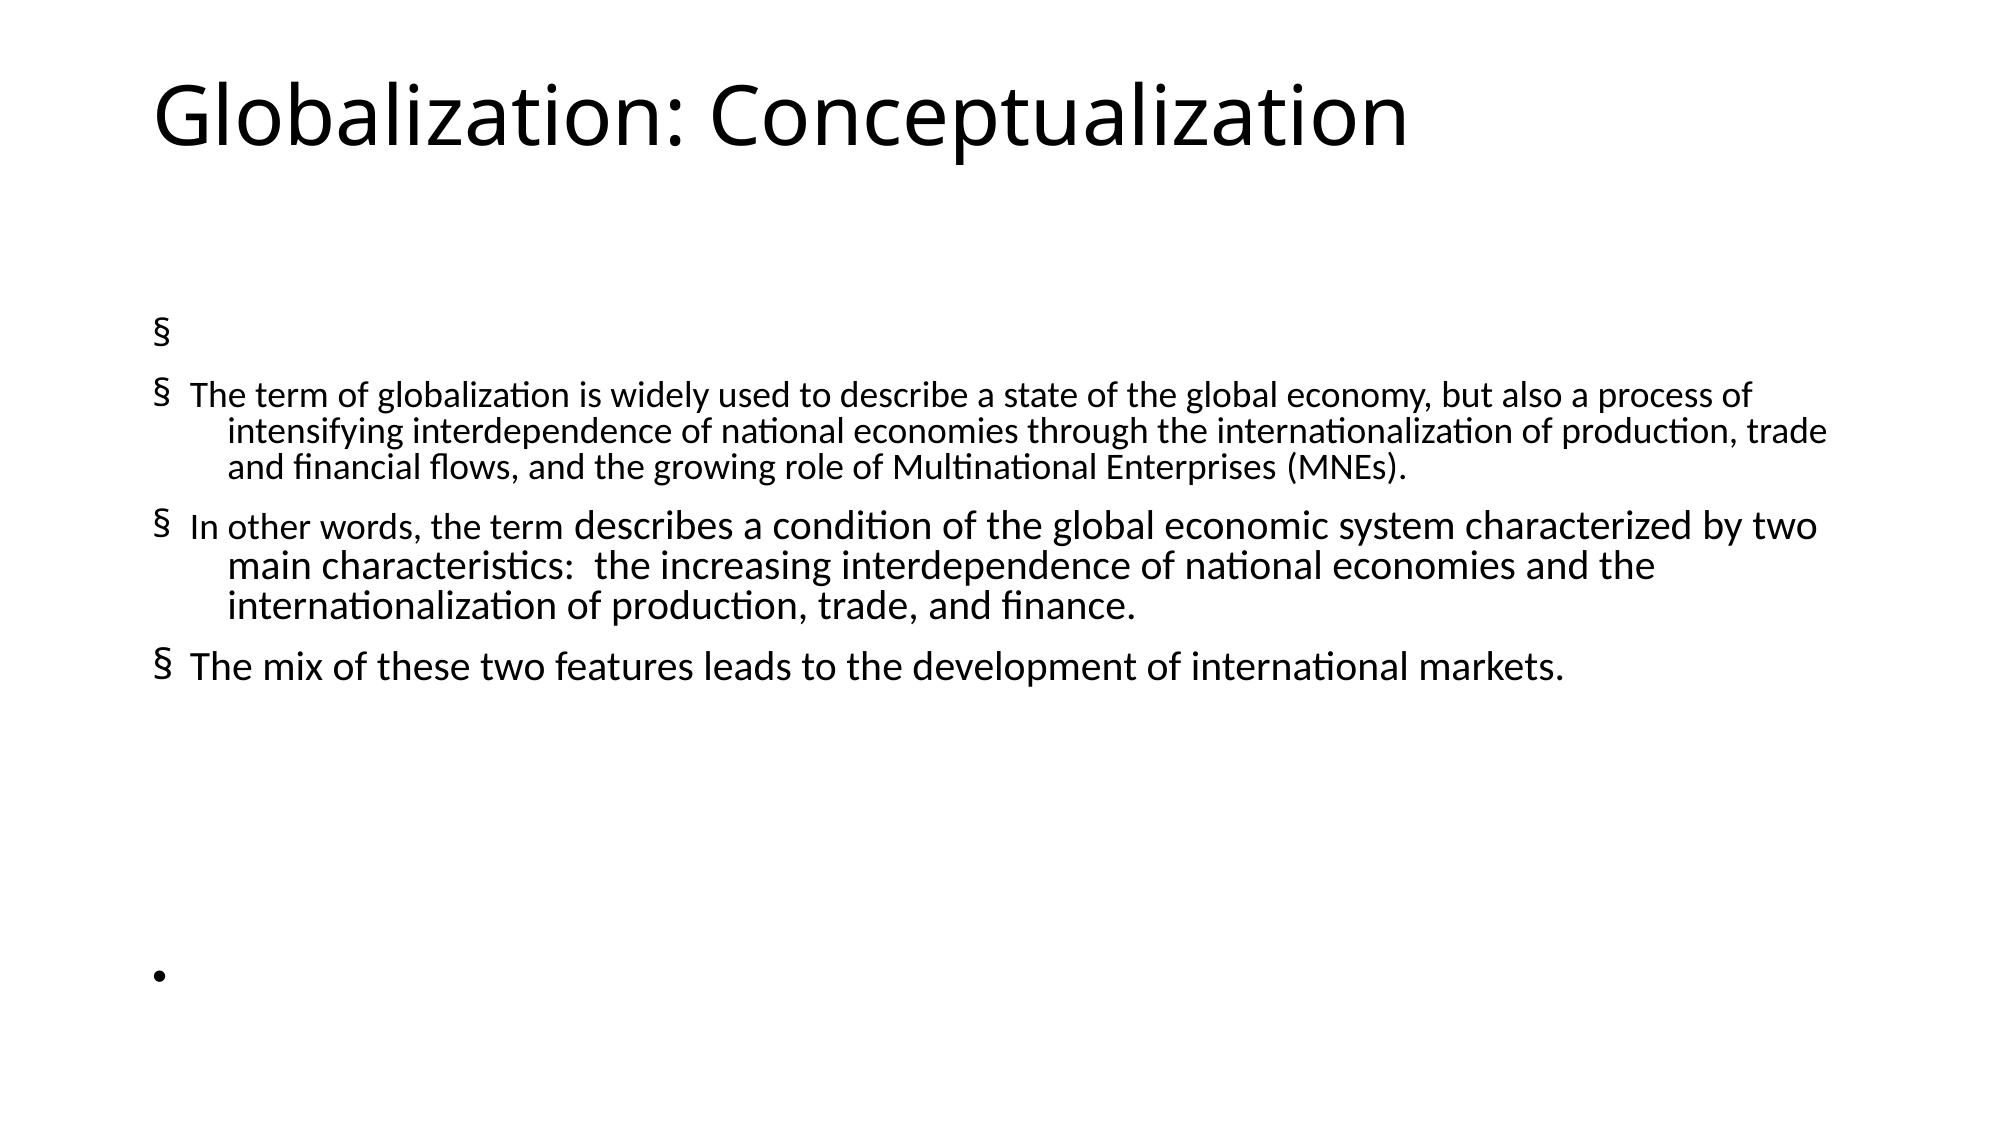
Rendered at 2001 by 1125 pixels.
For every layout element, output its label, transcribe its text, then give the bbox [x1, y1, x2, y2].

title Globalization: Conceptualization [137, 59, 1863, 278]
list The term of globalization is widely used to describe a state of the global economy, but also a process of intensifying interdependence of national economies through the internationalization of production, trade and financial flows, and the growing role of Multinational Enterprises (MNEs). In other words, the term describes a condition of the global economic system characterized by two main characteristics: the increasing interdependence of national economies and the internationalization of production, trade, and finance. The mix of these two features leads to the development of international markets. [137, 299, 1863, 1014]
